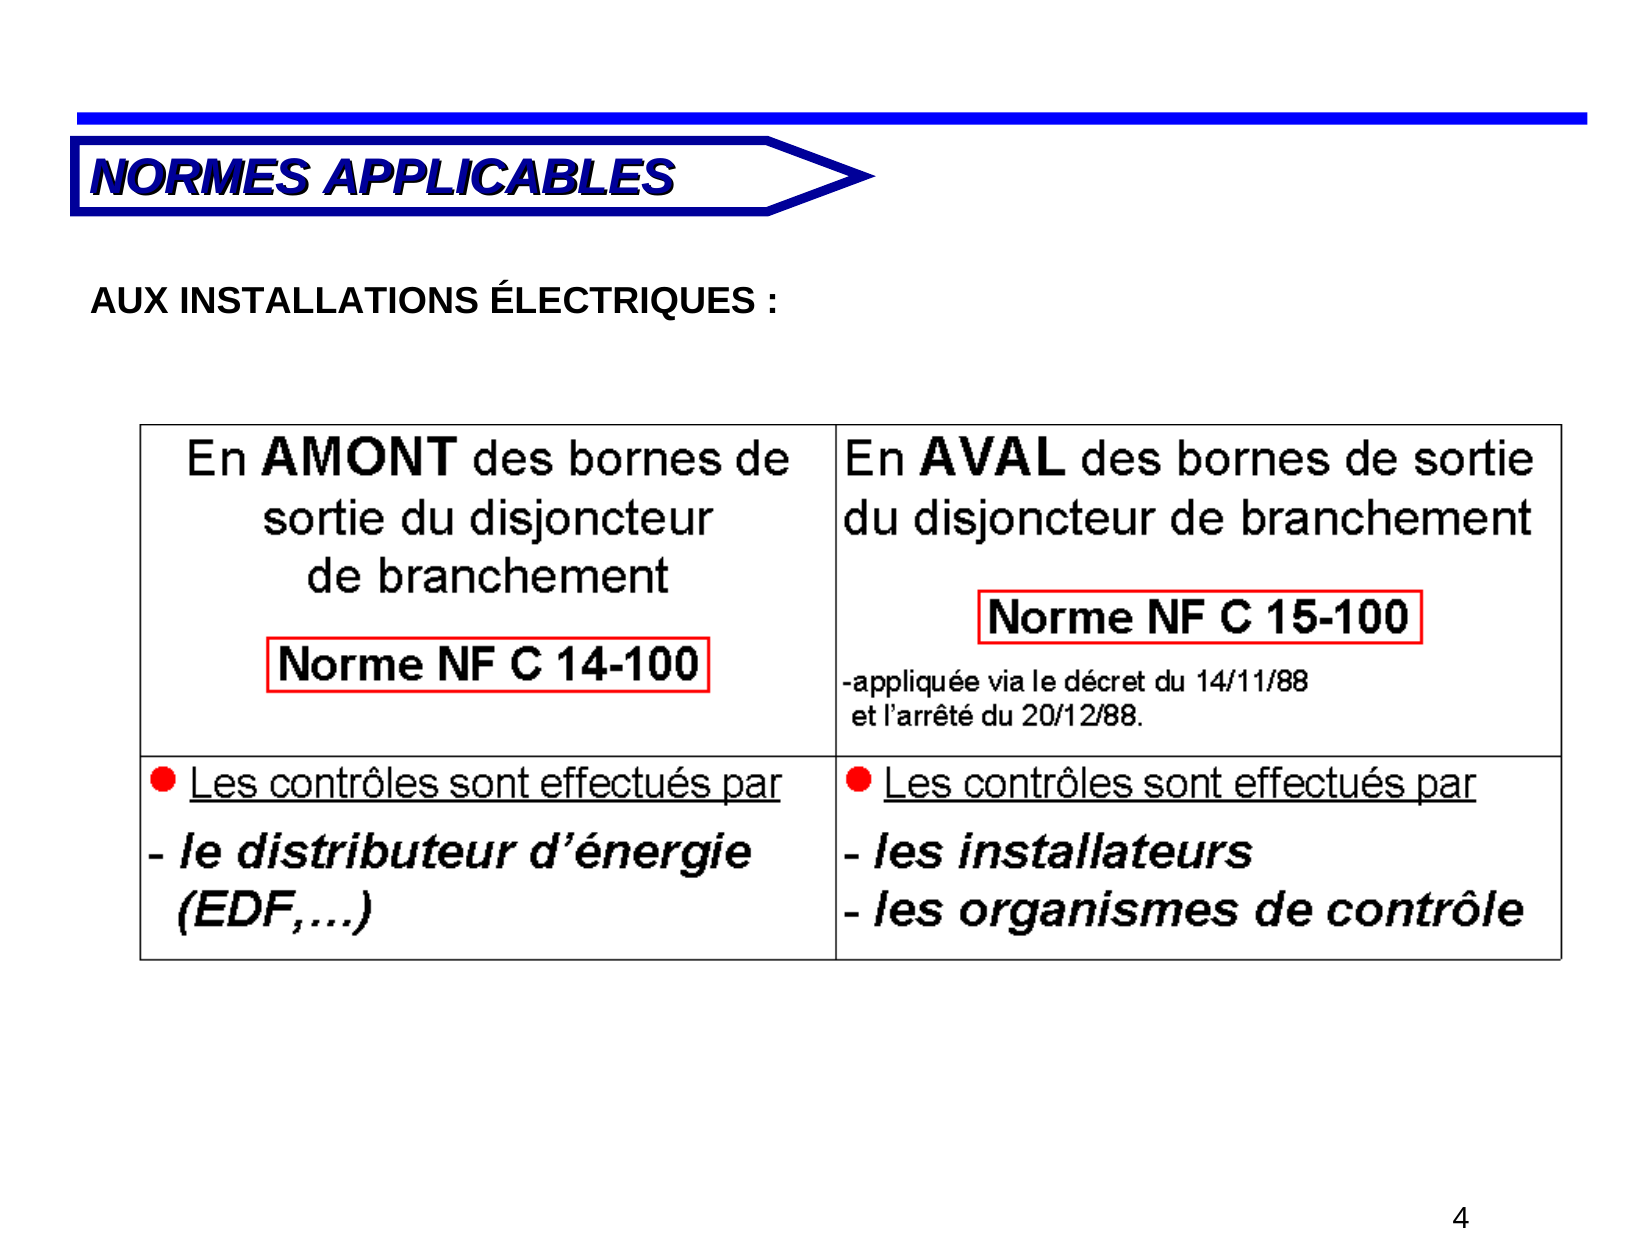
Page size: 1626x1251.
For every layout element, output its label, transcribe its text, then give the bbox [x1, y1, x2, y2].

text_box AUX INSTALLATIONS ÉLECTRIQUES : [75, 271, 795, 330]
chart [132, 425, 1576, 976]
text_box NORMES APPLICABLES [74, 140, 863, 212]
